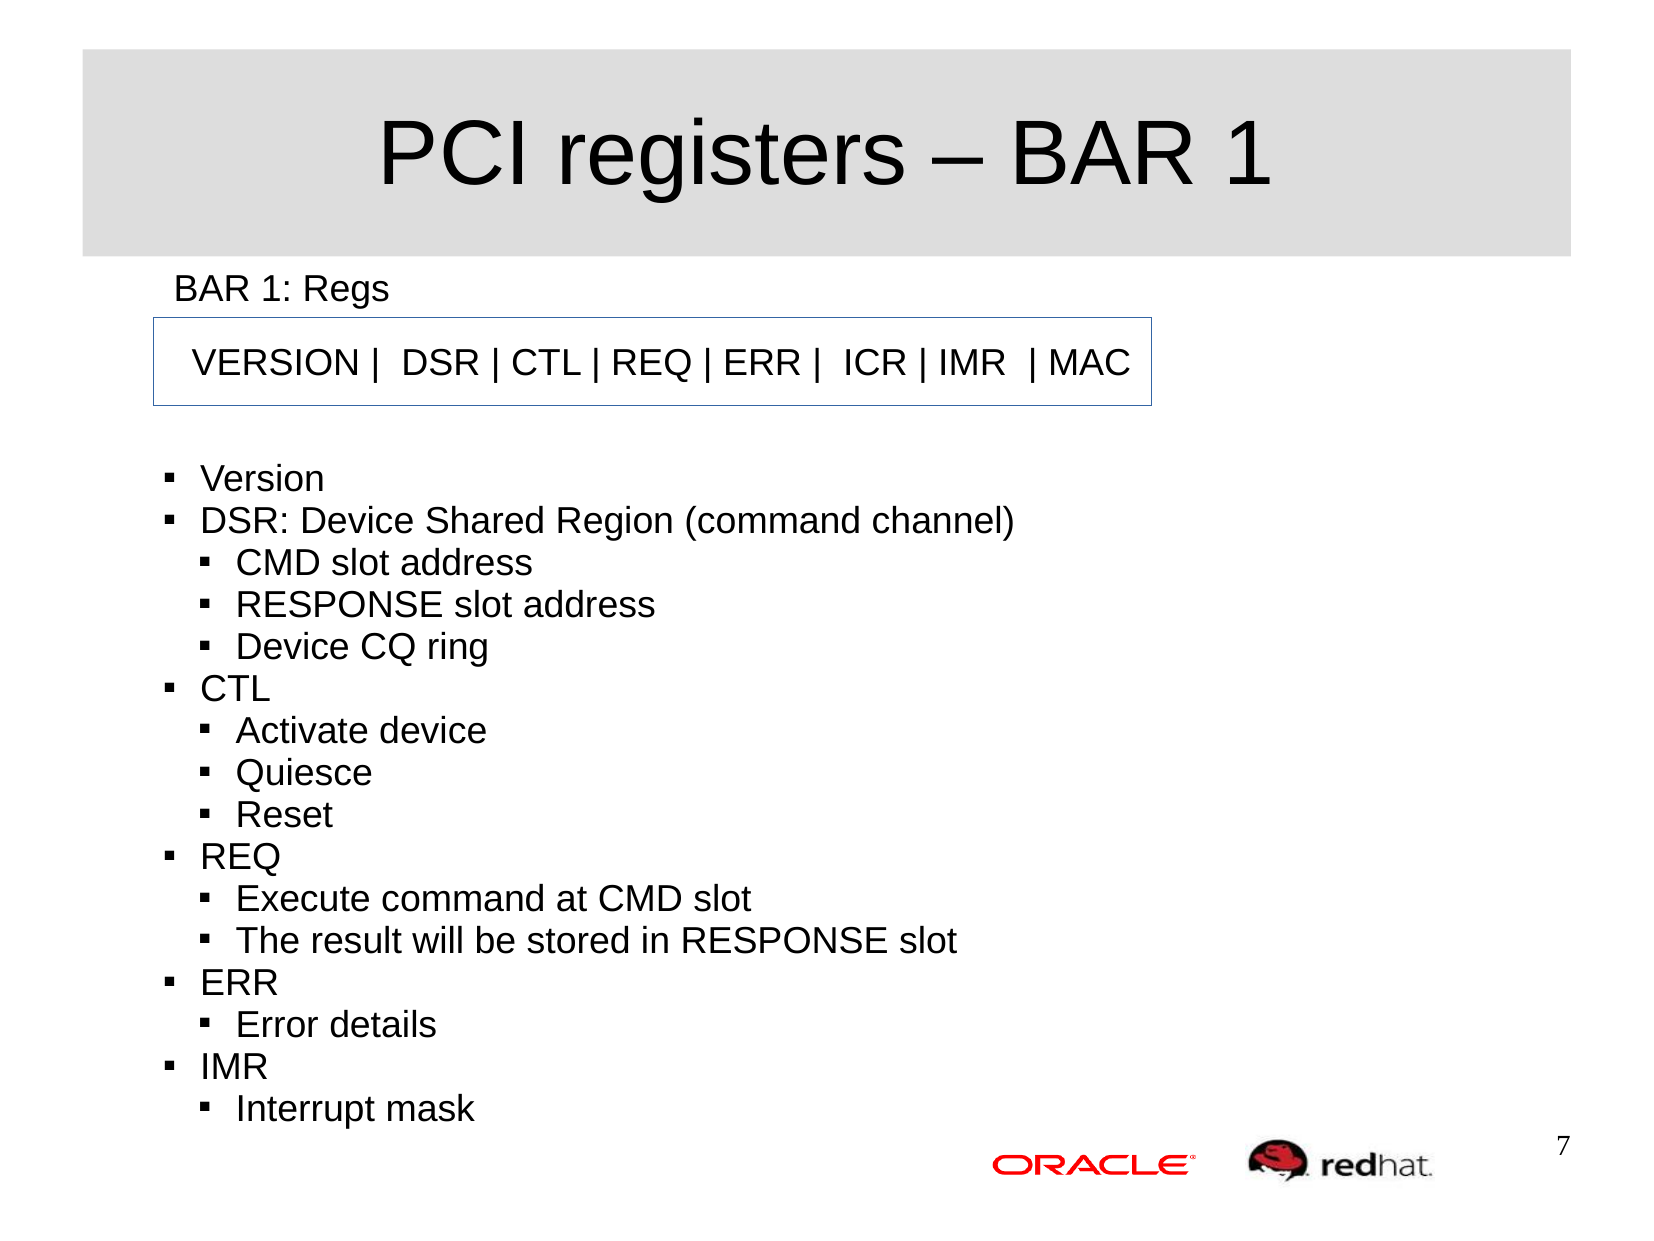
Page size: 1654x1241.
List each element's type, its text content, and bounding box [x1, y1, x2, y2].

text_box BAR 1: Regs [158, 260, 413, 318]
text_box Version DSR: Device Shared Region (command channel) CMD slot address RESPONSE slot address Device CQ ring CTL Activate device Quiesce Reset REQ Execute command at CMD slot The result will be stored in RESPONSE slot ERR Error details IMR Interrupt mask [150, 450, 1426, 1137]
title PCI registers – BAR 1 [82, 49, 1571, 257]
picture [975, 1137, 1213, 1212]
text_box VERSION | DSR | CTL | REQ | ERR | ICR | IMR | MAC [176, 334, 1212, 392]
picture [1245, 1090, 1435, 1241]
